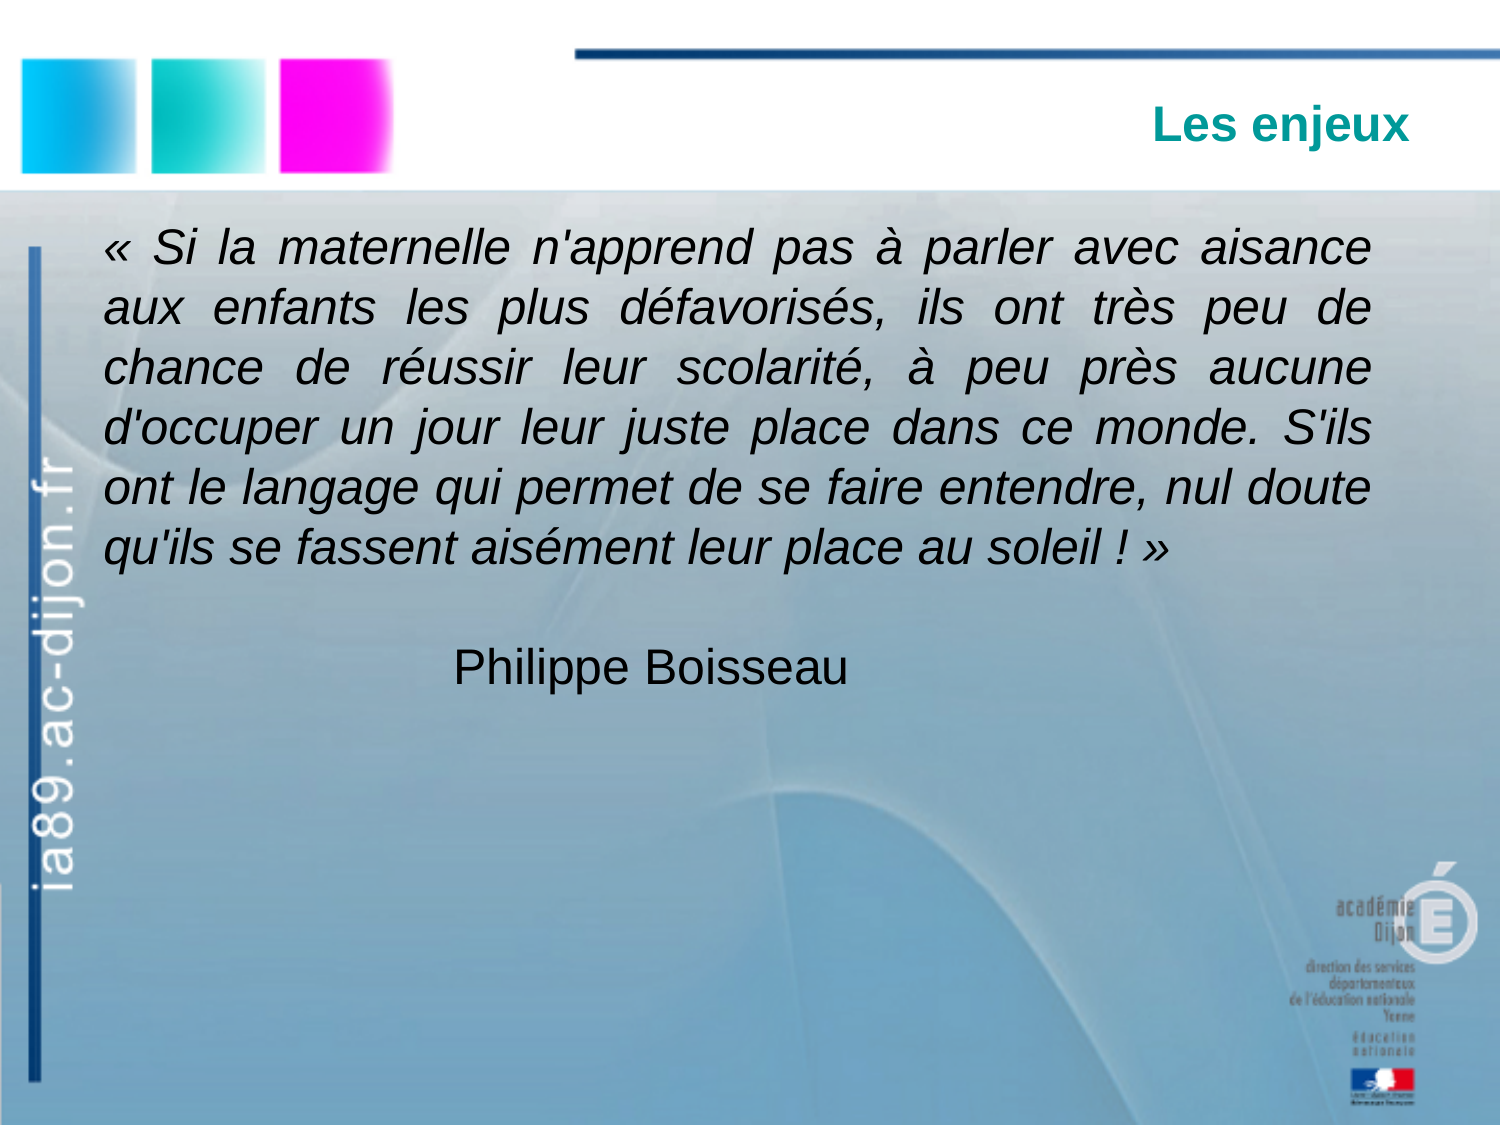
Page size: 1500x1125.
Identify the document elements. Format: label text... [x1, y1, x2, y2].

title Les enjeux [454, 42, 1426, 200]
picture [0, 0, 1500, 1125]
text_box « Si la maternelle n'apprend pas à parler avec aisance aux enfants les plus défavorisés, ils ont très peu de chance de réussir leur scolarité, à peu près aucune d'occuper un jour leur juste place dans ce monde. S'ils ont le langage qui permet de se faire entendre, nul doute qu'ils se fassent aisément leur place au soleil ! » Philippe Boisseau [88, 206, 1388, 702]
